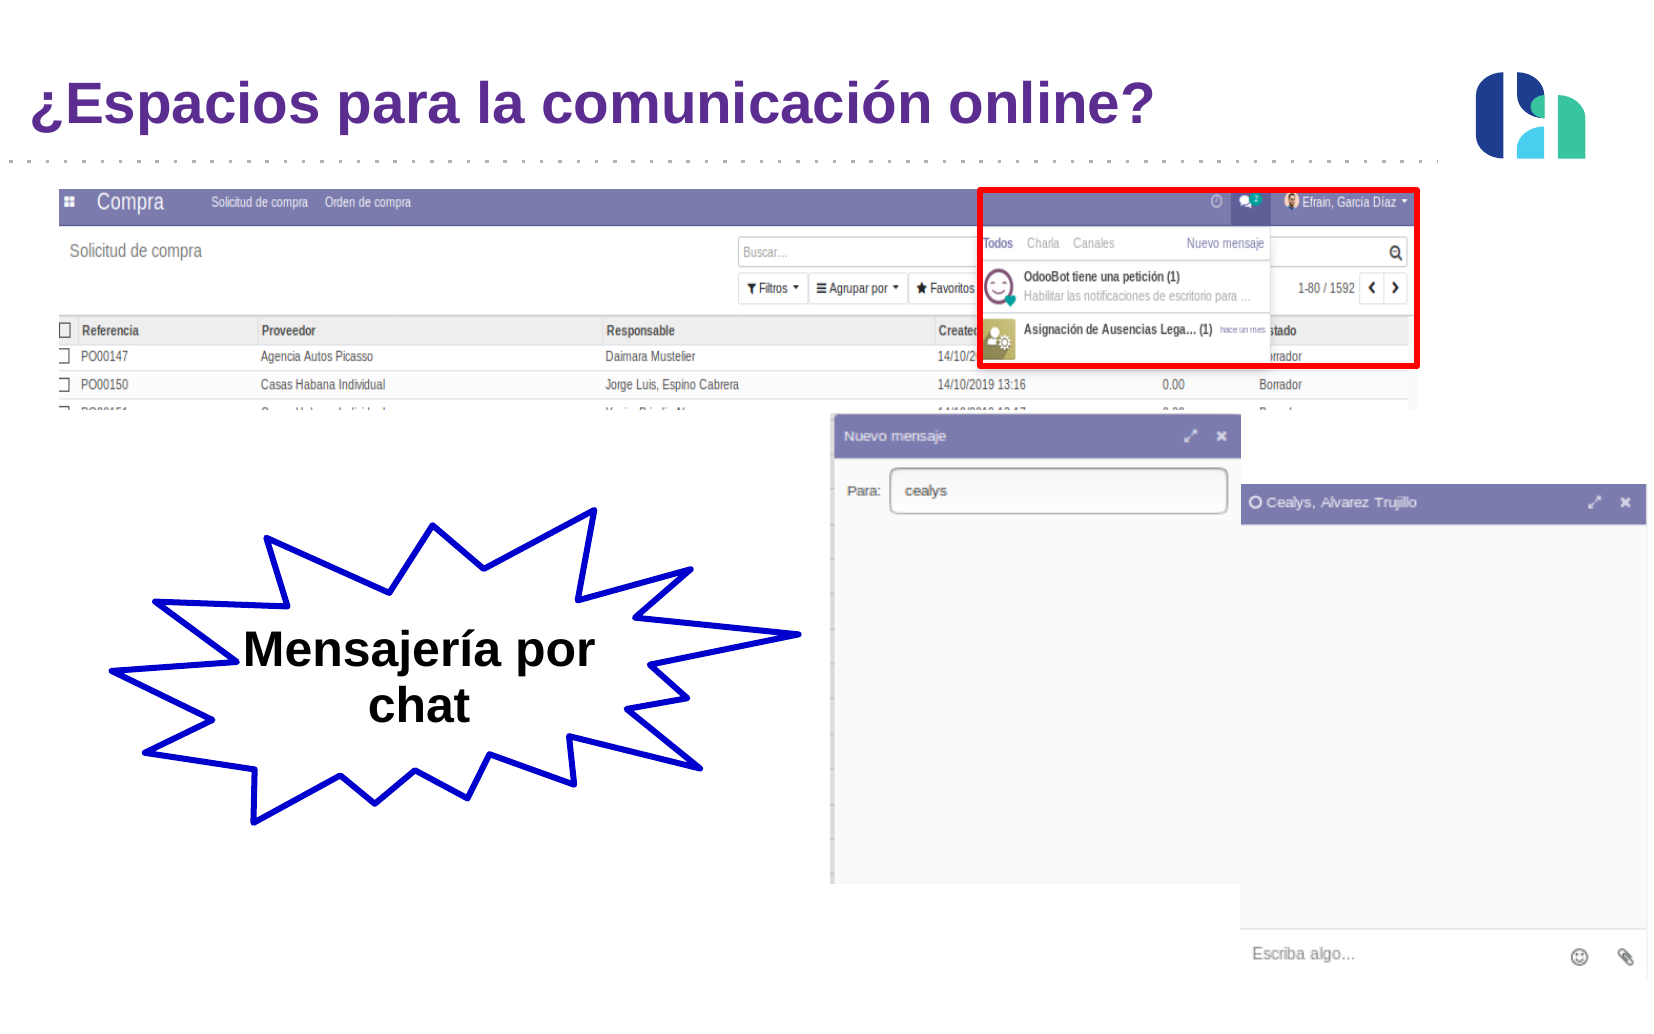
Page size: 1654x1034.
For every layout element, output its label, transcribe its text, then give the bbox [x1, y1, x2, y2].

text_box ¿Espacios para la comunicación online? [29, 70, 1418, 201]
picture [983, 193, 1414, 363]
picture [1475, 72, 1586, 159]
text_box Mensajería por chat [224, 614, 615, 741]
picture [830, 413, 1648, 980]
picture [59, 189, 1417, 410]
